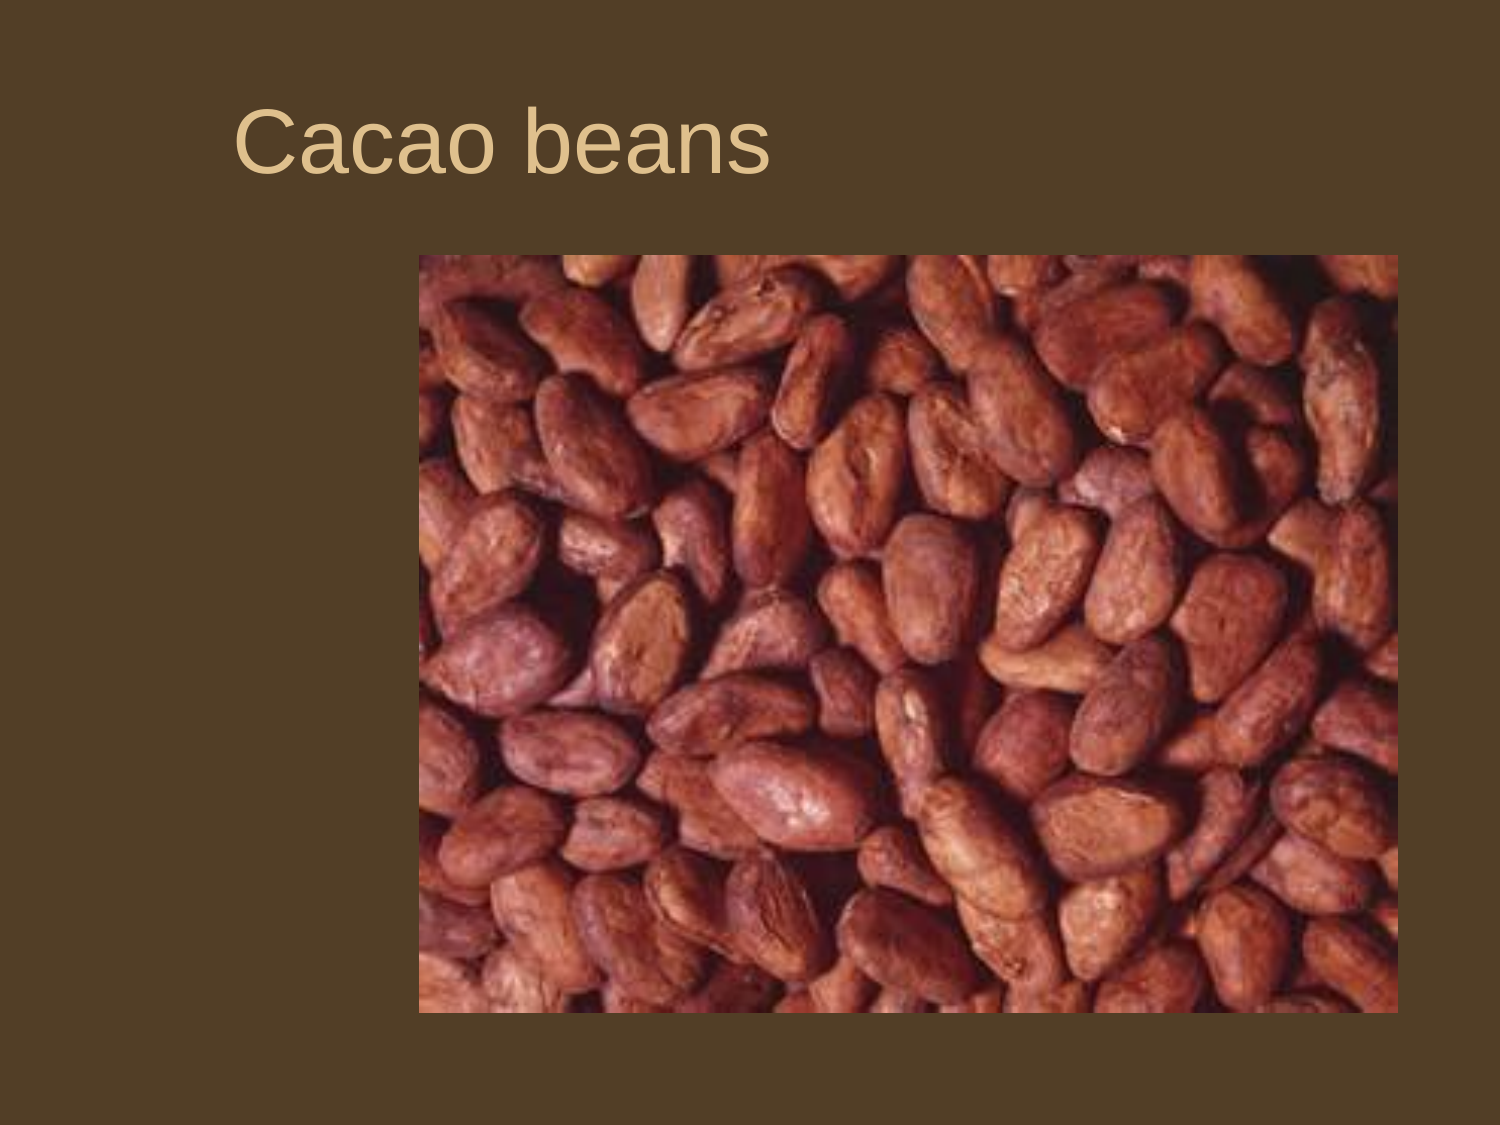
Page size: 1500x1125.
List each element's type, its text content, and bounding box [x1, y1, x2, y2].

title Cacao beans [53, 42, 953, 231]
picture [419, 255, 1398, 1013]
